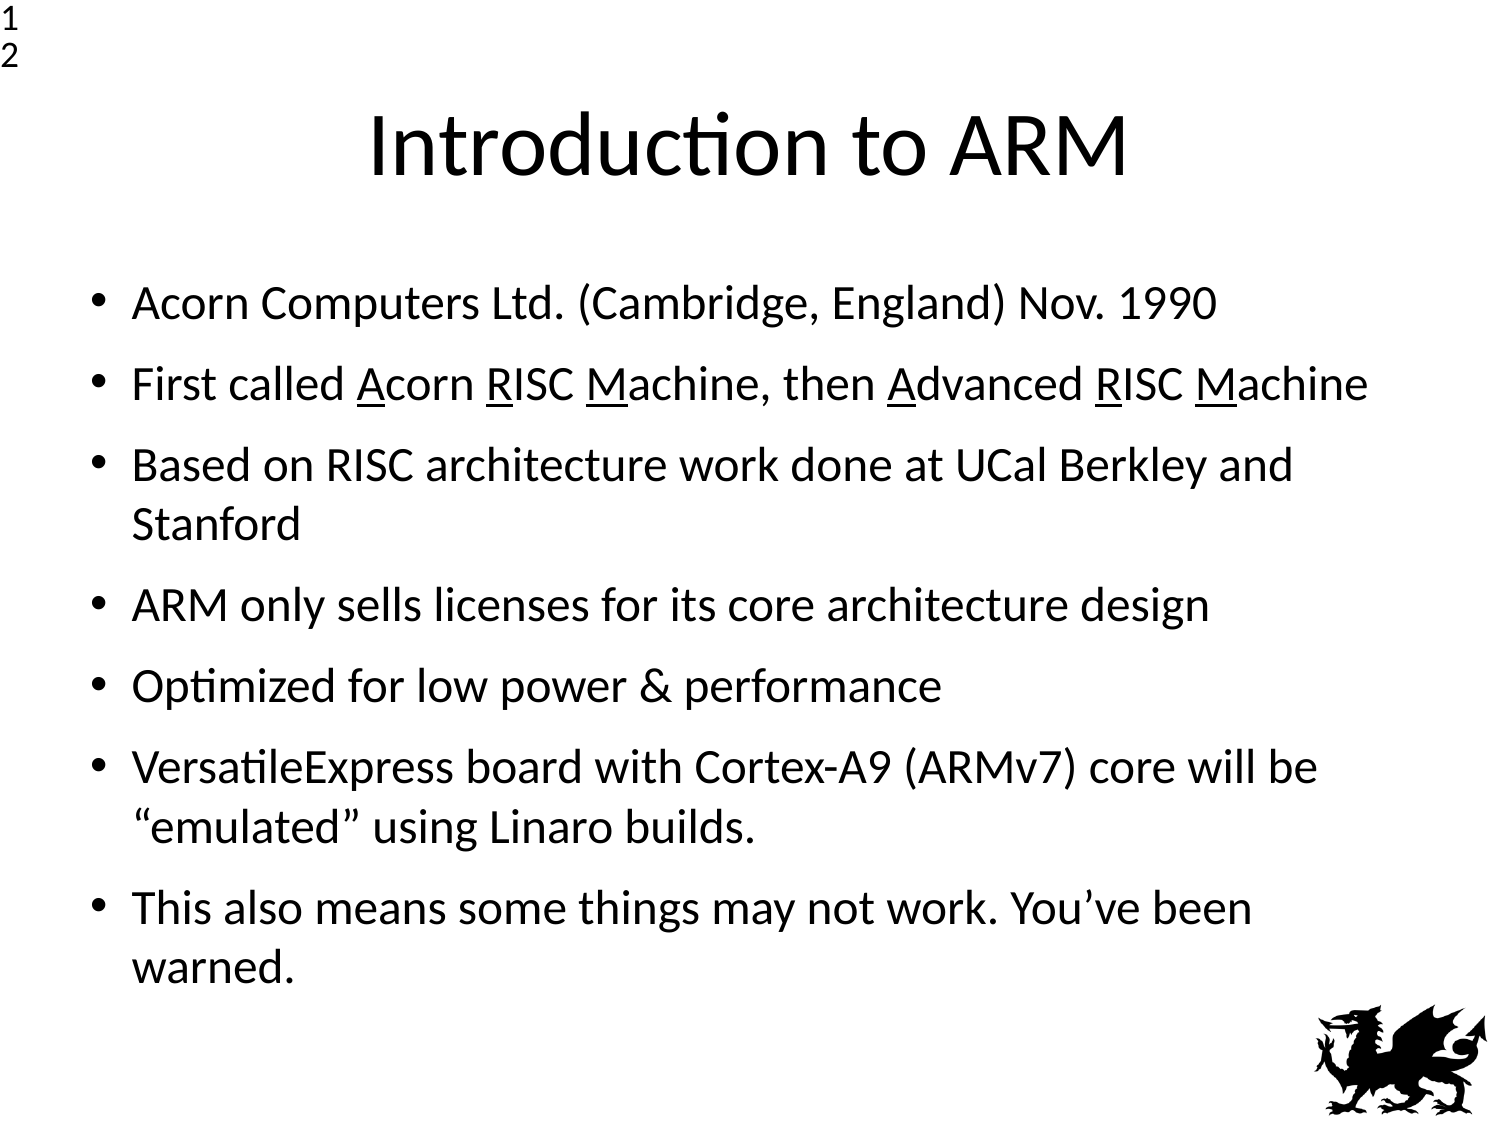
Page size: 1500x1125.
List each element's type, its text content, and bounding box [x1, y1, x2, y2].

title Introduction to ARM [75, 45, 1425, 233]
picture [1308, 1000, 1496, 1125]
list Acorn Computers Ltd. (Cambridge, England) Nov. 1990 First called Acorn RISC Machine, then Advanced RISC Machine Based on RISC architecture work done at UCal Berkley and Stanford ARM only sells licenses for its core architecture design Optimized for low power & performance VersatileExpress board with Cortex-A9 (ARMv7) core will be “emulated” using Linaro builds. This also means some things may not work. You’ve been warned. [75, 262, 1425, 1005]
